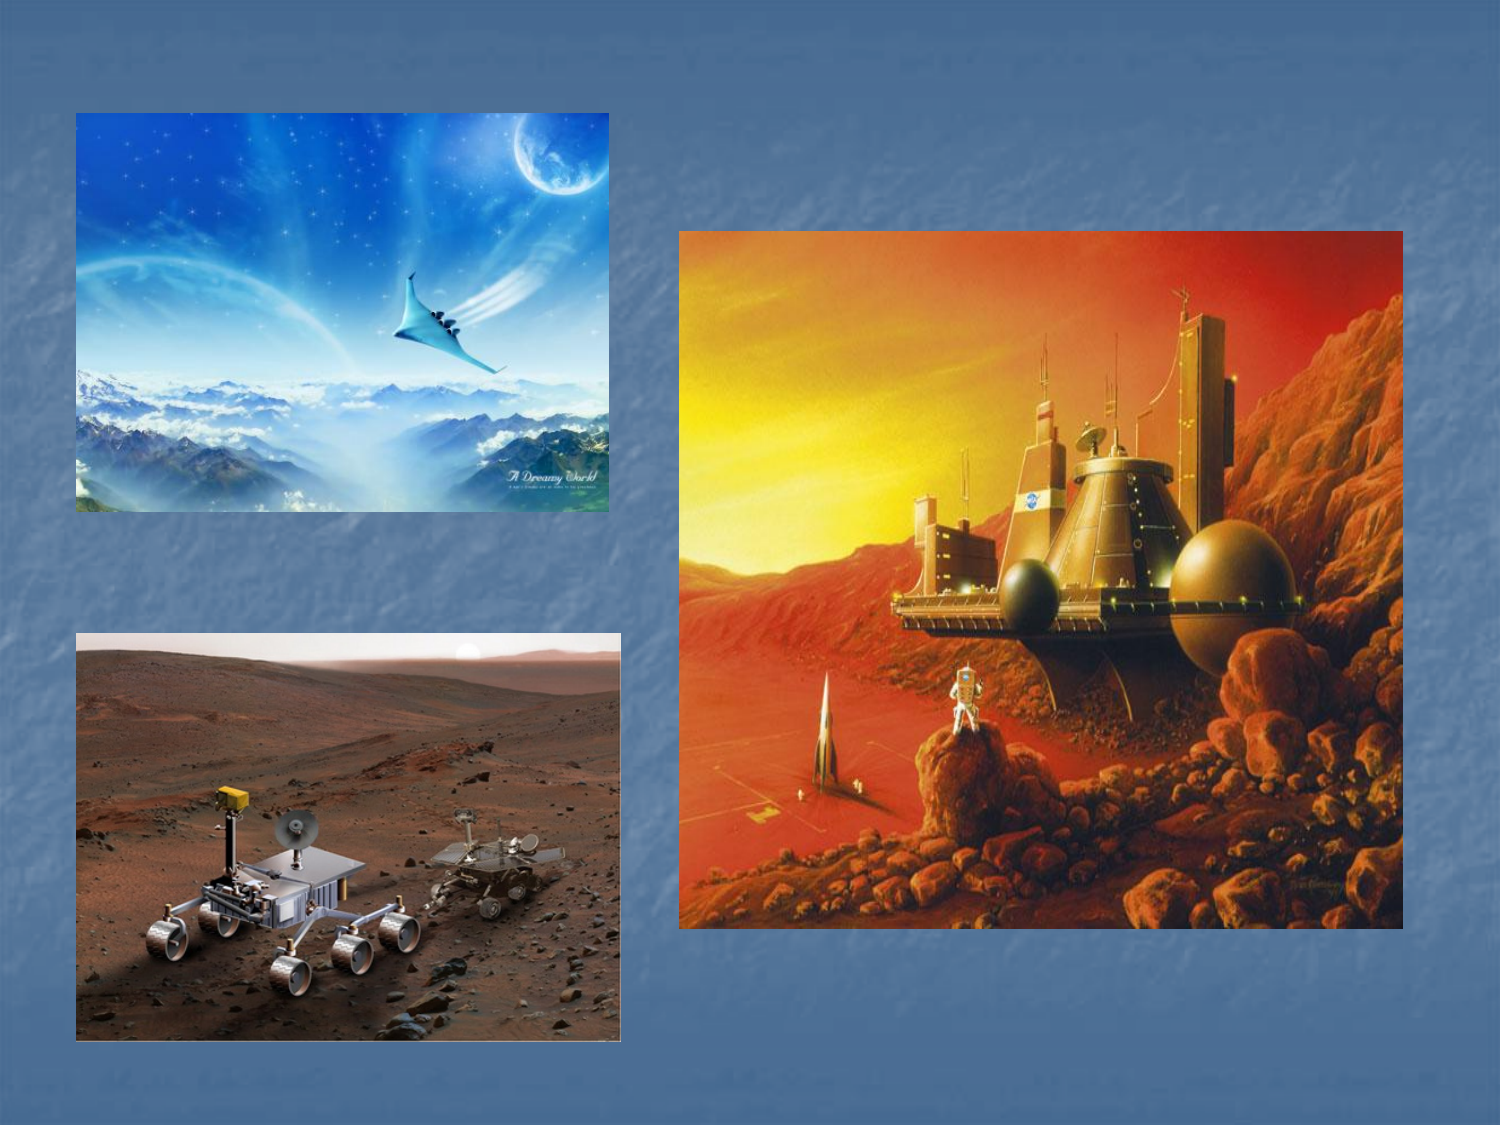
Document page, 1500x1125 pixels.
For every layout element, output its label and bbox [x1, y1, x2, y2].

picture [76, 633, 621, 1042]
picture [679, 231, 1403, 929]
picture [76, 113, 609, 512]
